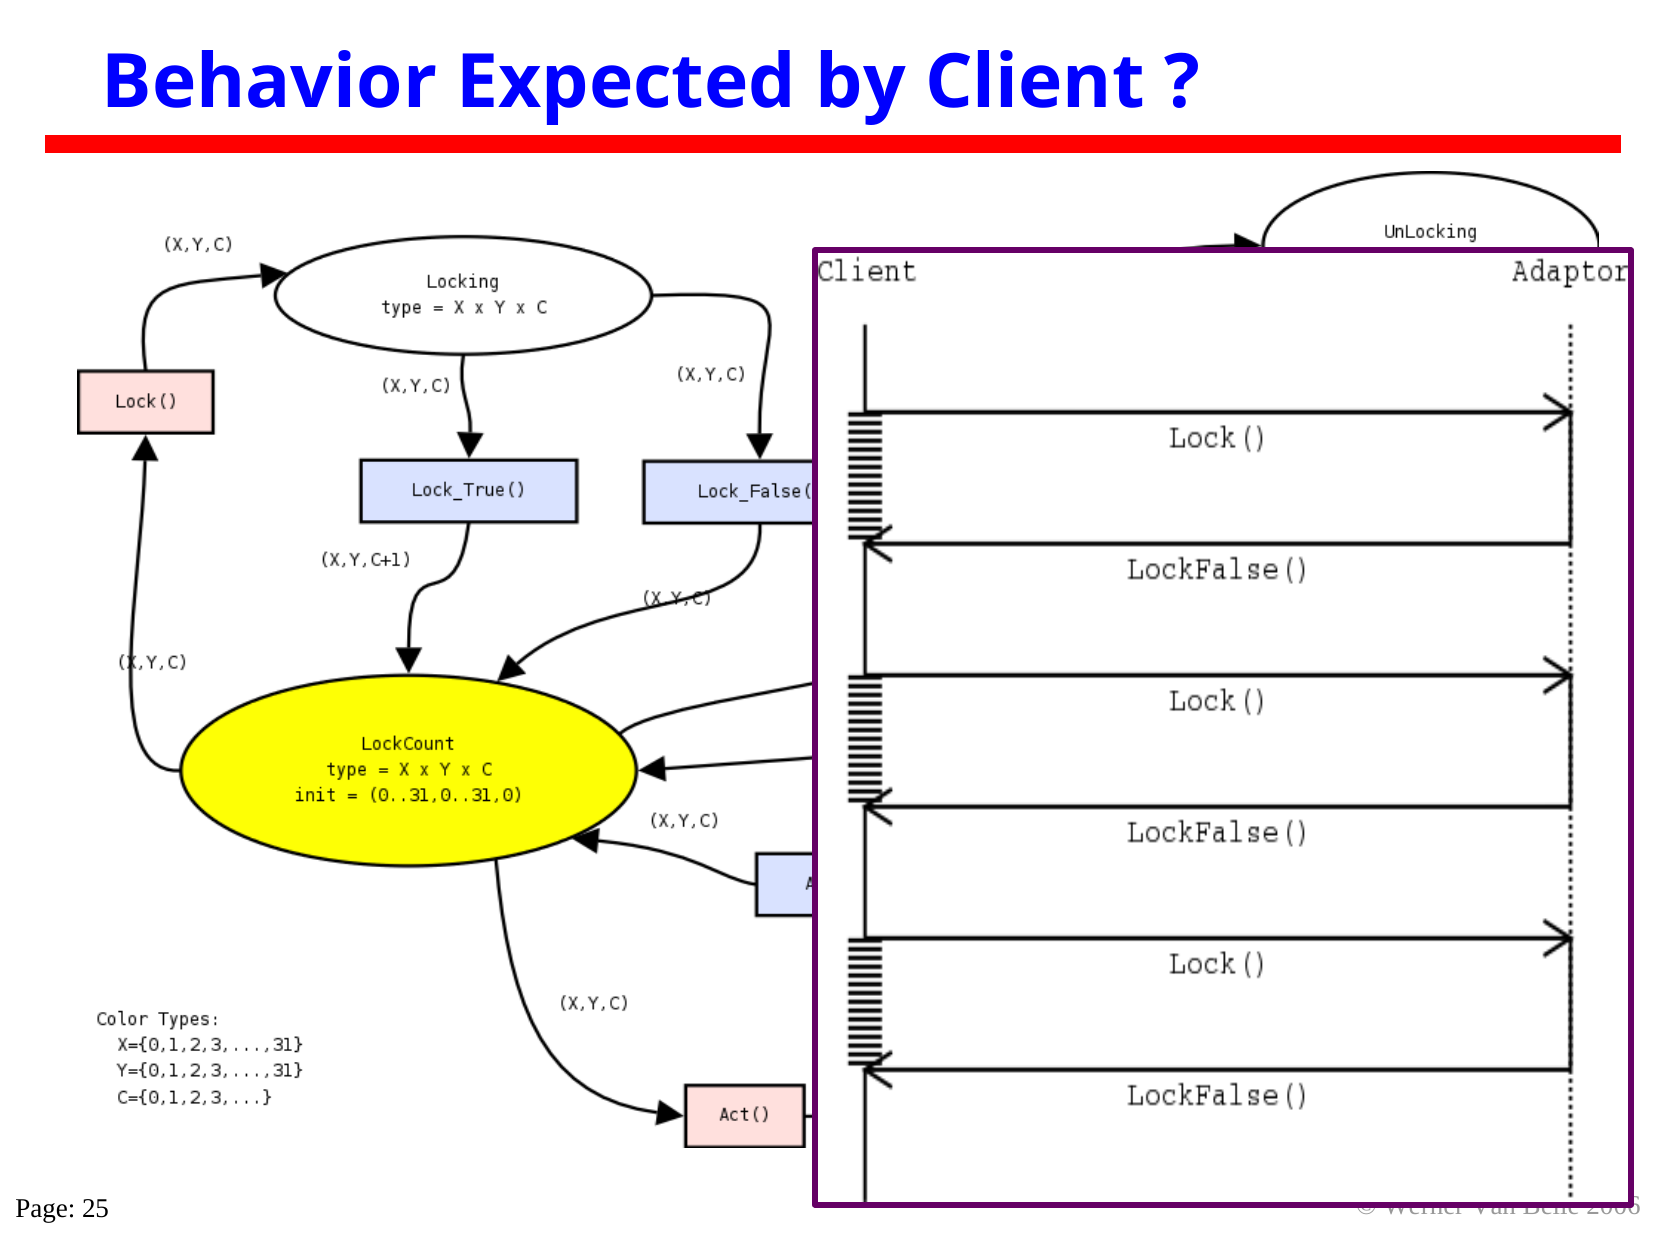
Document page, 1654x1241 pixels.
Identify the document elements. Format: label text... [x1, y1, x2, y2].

picture [77, 171, 1599, 1148]
title Behavior Expected by Client ? [101, 27, 1514, 130]
picture [817, 253, 1629, 1202]
